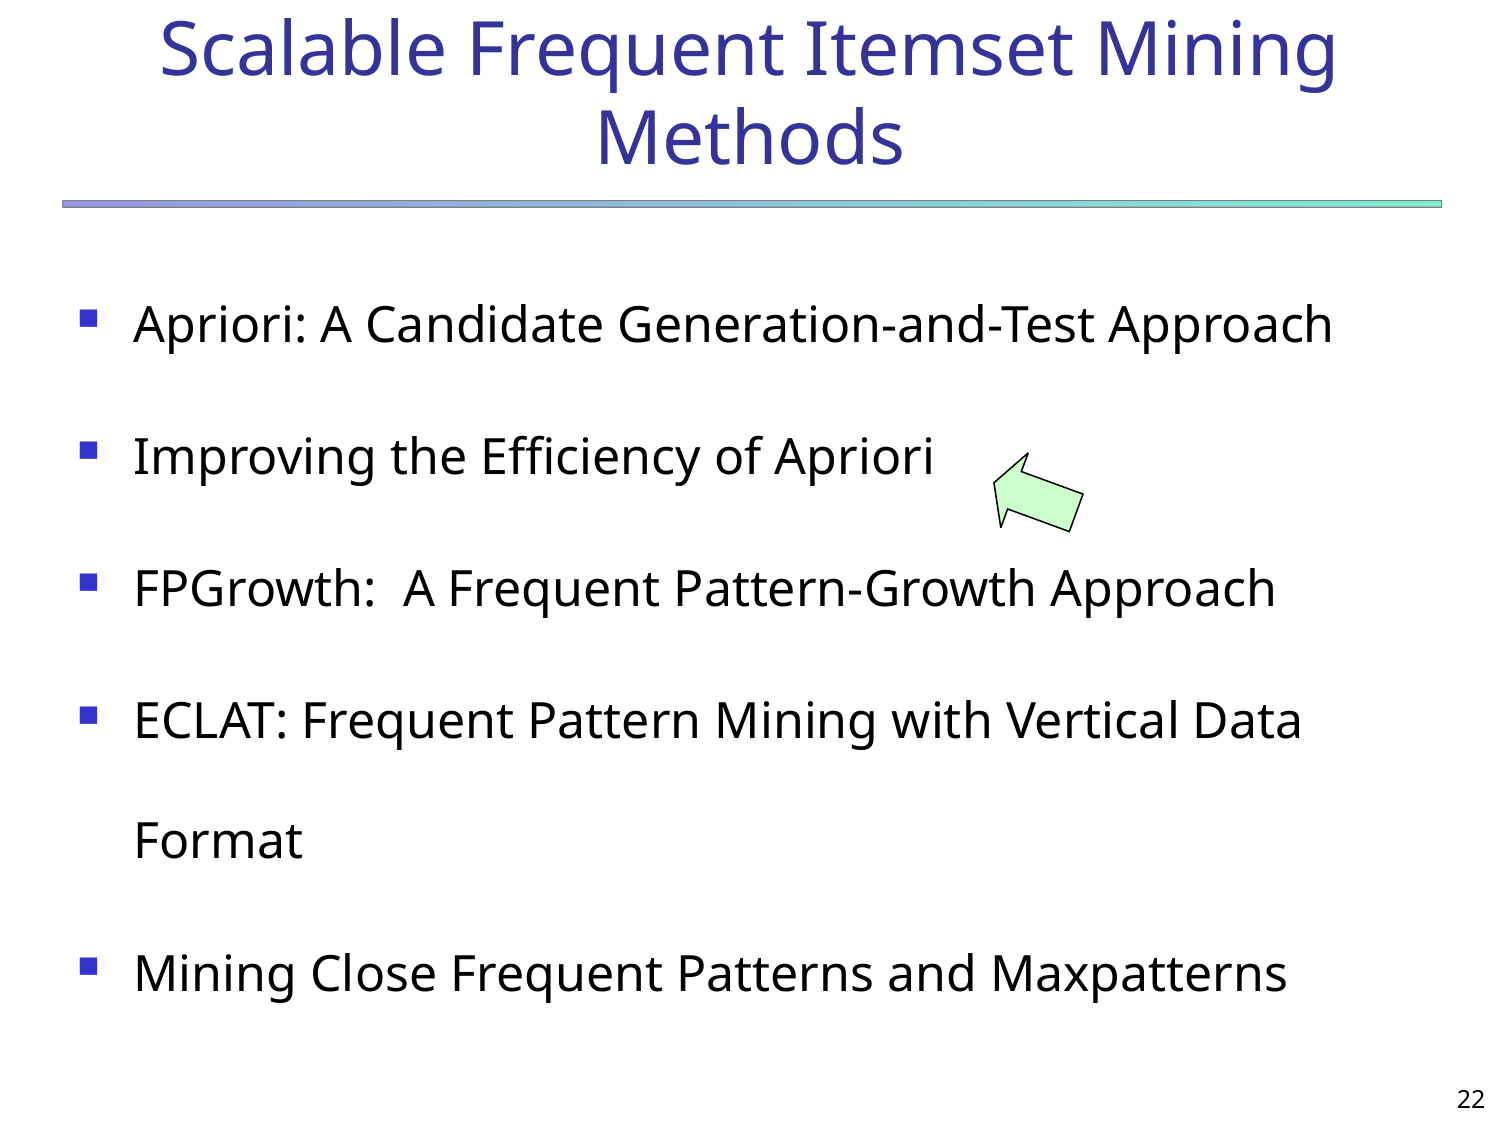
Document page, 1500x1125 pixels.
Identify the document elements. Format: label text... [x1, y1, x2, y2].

list Apriori: A Candidate Generation-and-Test Approach Improving the Efficiency of Apriori FPGrowth: A Frequent Pattern-Growth Approach ECLAT: Frequent Pattern Mining with Vertical Data Format Mining Close Frequent Patterns and Maxpatterns [62, 224, 1438, 1063]
title Scalable Frequent Itemset Mining Methods [0, 0, 1500, 188]
text_box <number> [1187, 1062, 1500, 1125]
text_box [993, 452, 1084, 532]
